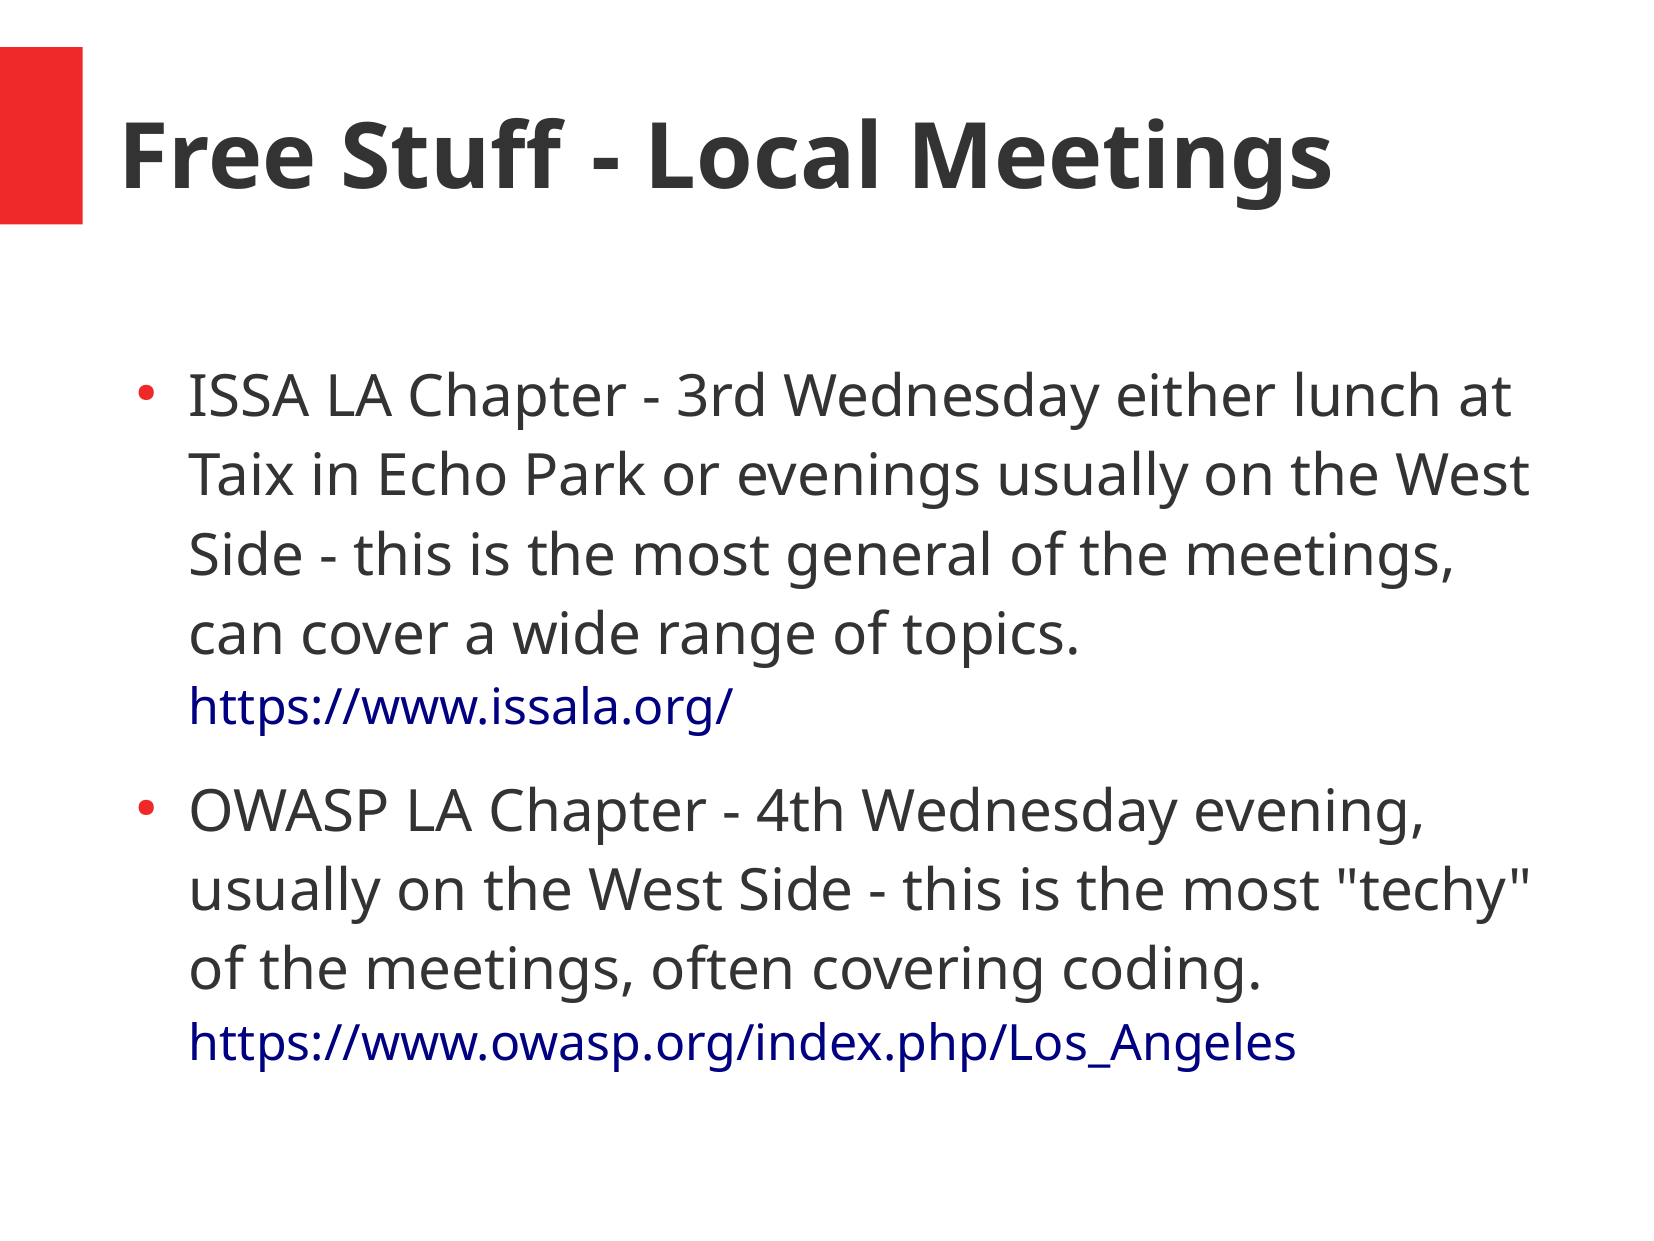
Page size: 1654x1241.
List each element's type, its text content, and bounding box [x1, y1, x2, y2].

list ISSA LA Chapter - 3rd Wednesday either lunch at Taix in Echo Park or evenings usually on the West Side - this is the most general of the meetings, can cover a wide range of topics. https://www.issala.org/ OWASP LA Chapter - 4th Wednesday evening, usually on the West Side - this is the most "techy" of the meetings, often covering coding. https://www.owasp.org/index.php/Los_Angeles [118, 354, 1536, 1074]
title Free Stuff - Local Meetings [118, 49, 1571, 257]
